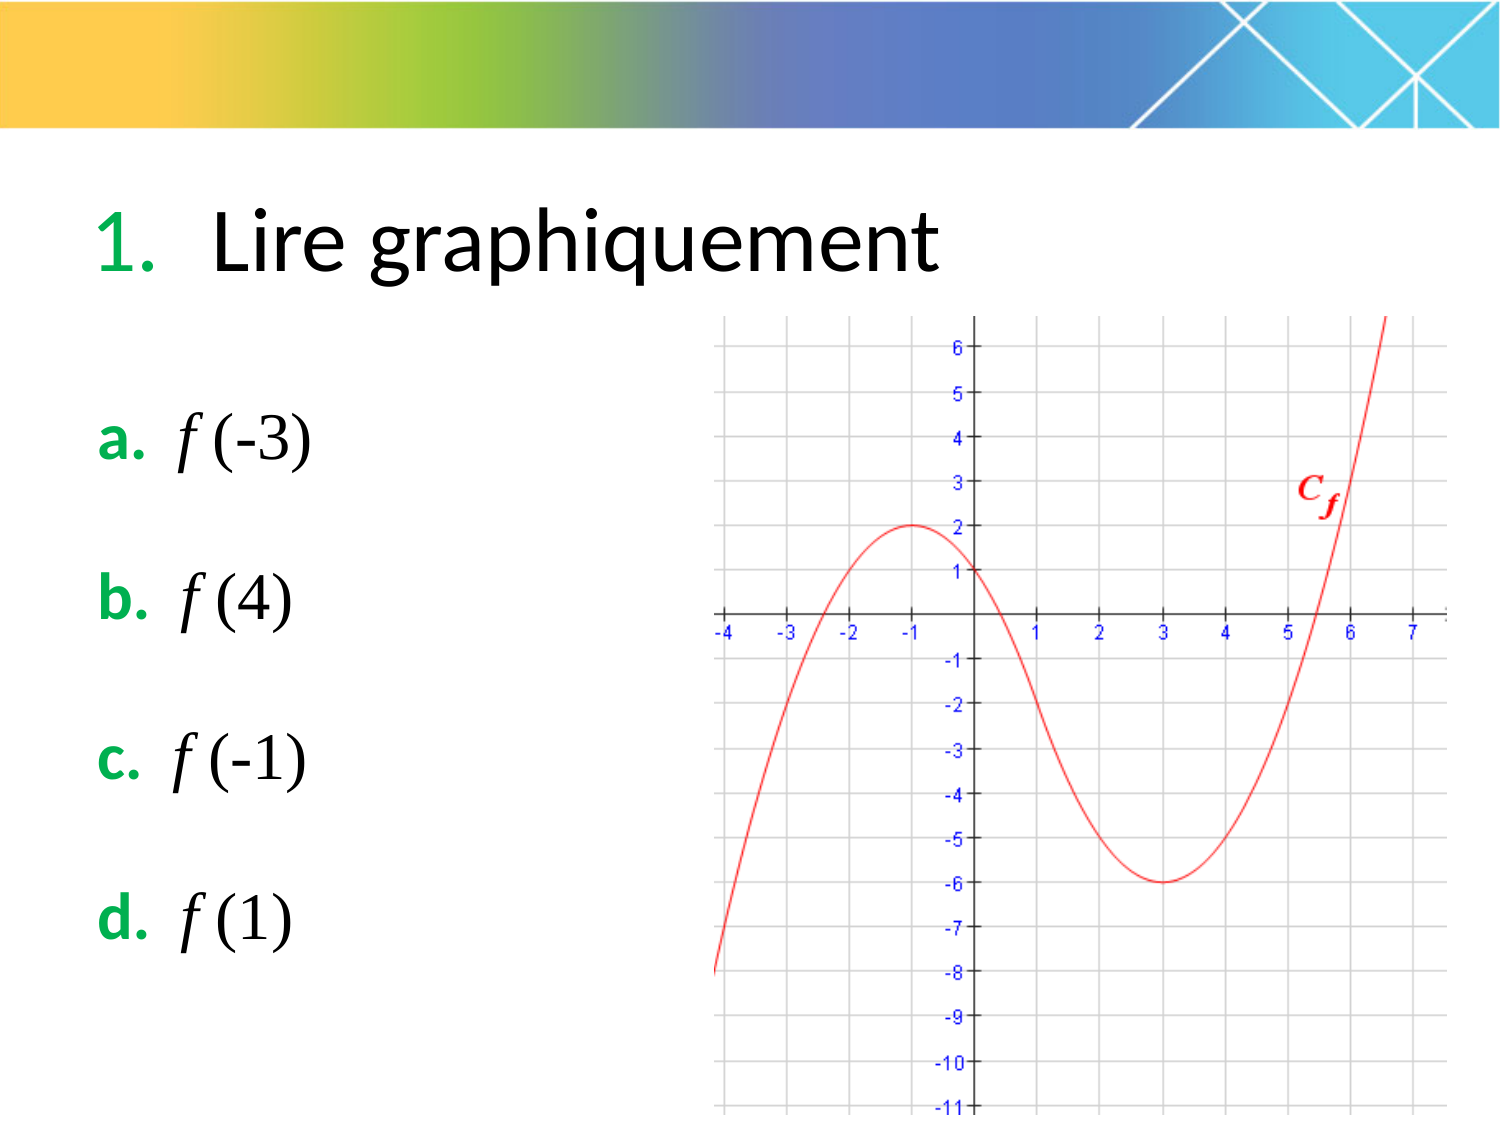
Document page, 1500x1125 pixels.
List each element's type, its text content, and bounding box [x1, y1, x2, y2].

text_box a. f (-3) b. f (4) c. f (-1) d. f (1) [82, 385, 691, 1047]
title Lire graphiquement [75, 164, 1426, 305]
picture [714, 316, 1447, 1115]
